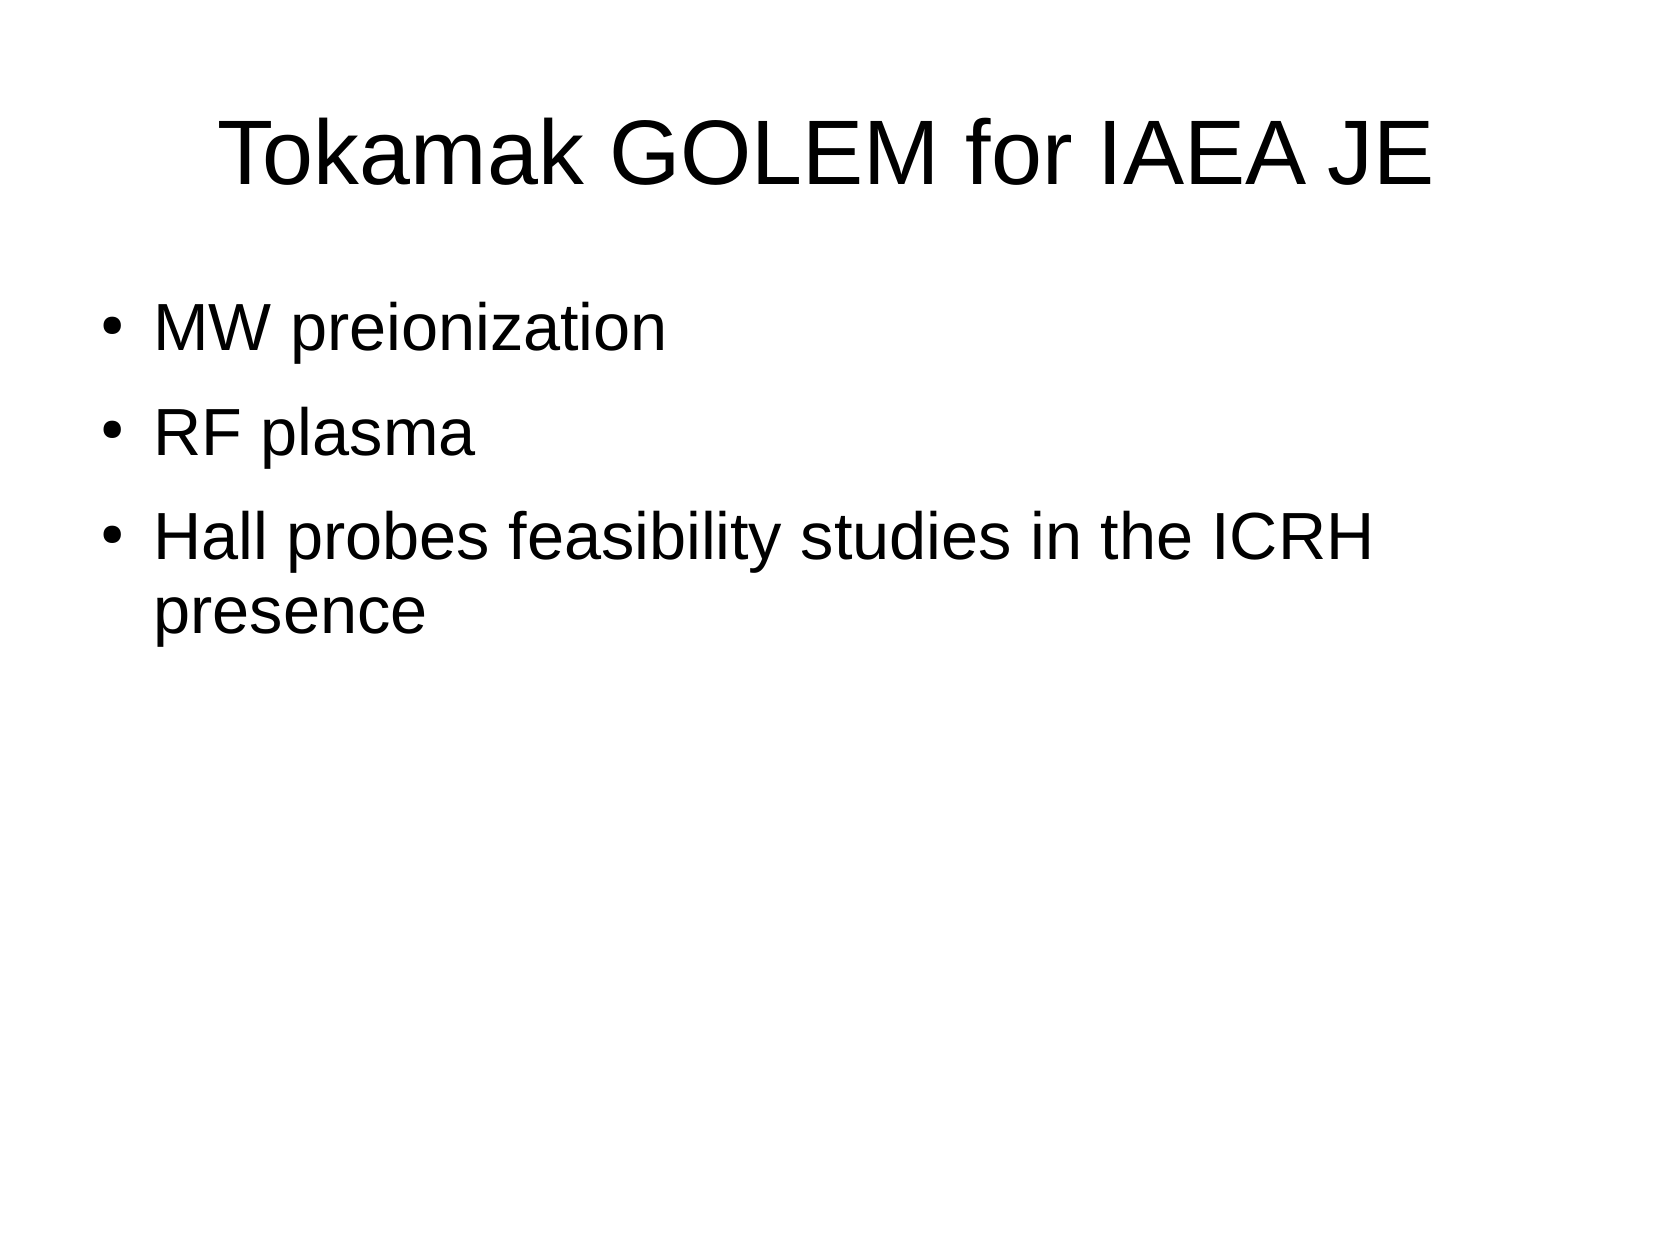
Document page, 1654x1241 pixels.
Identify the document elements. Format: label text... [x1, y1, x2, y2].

title Tokamak GOLEM for IAEA JE [82, 49, 1571, 257]
list MW preionization RF plasma Hall probes feasibility studies in the ICRH presence [82, 290, 1538, 1010]
